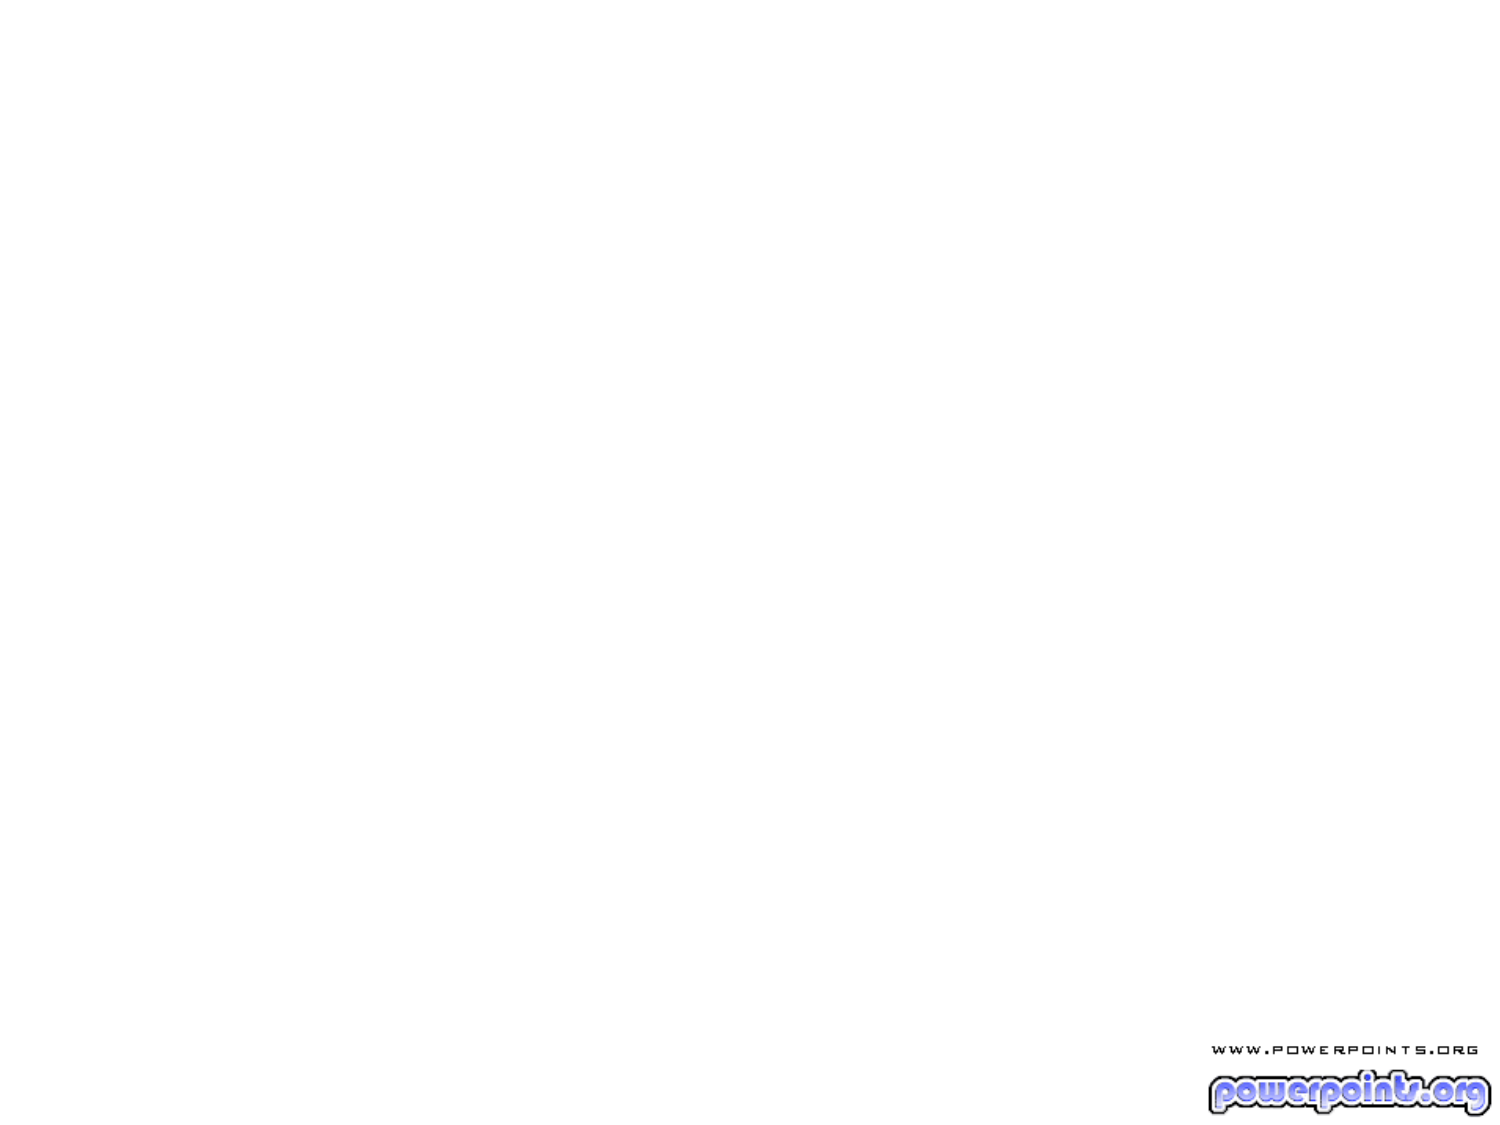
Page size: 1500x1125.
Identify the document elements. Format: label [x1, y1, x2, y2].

picture [1198, 1034, 1500, 1125]
